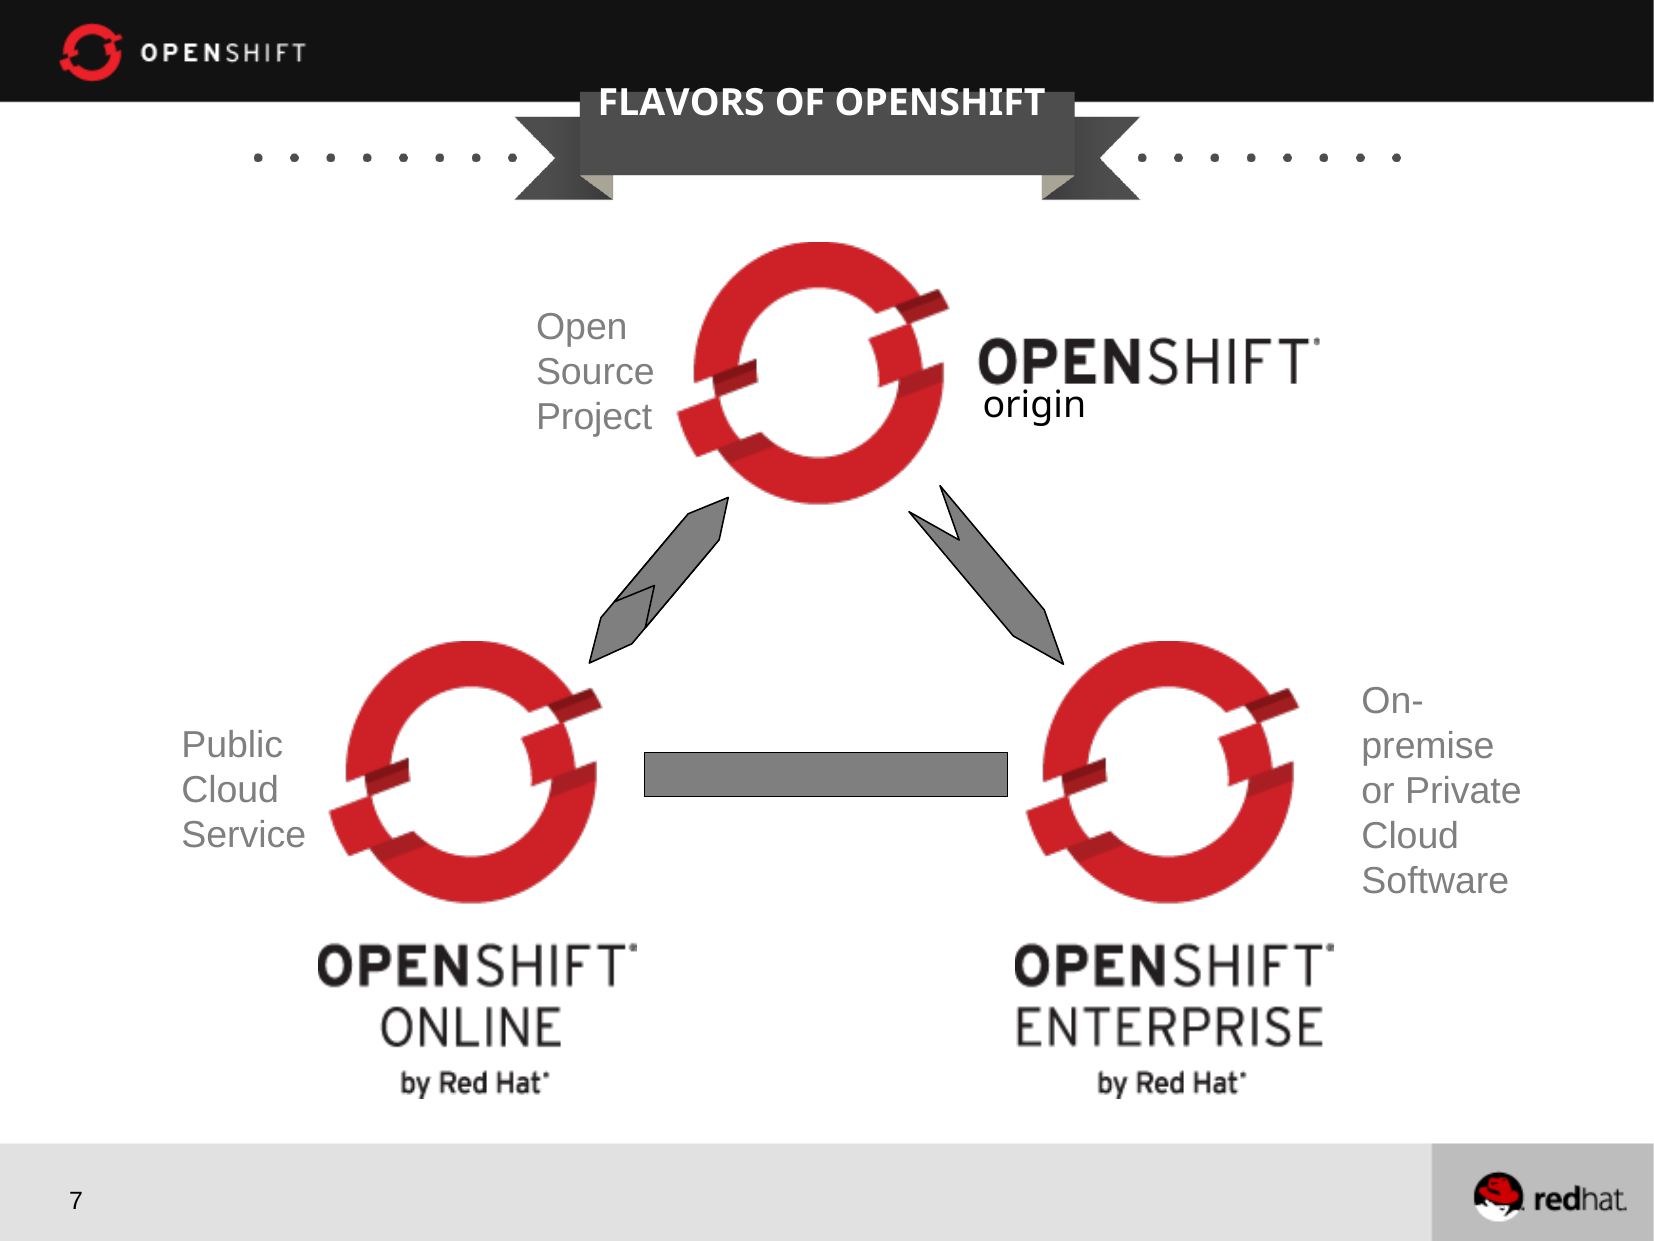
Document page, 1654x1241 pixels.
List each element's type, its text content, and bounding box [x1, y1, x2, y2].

text_box origin [987, 404, 999, 415]
text_box [644, 752, 1008, 797]
text_box [908, 485, 1064, 665]
text_box Open Source Project [521, 281, 688, 453]
text_box On-premise or Private Cloud Software [1346, 700, 1548, 872]
text_box FLAVORS OF OPENSHIFT [576, 73, 1068, 133]
text_box [589, 497, 729, 664]
picture [0, 0, 1654, 1241]
text_box origin [1035, 404, 1047, 415]
text_box origin [984, 404, 1102, 433]
text_box Public Cloud Service [166, 700, 334, 872]
